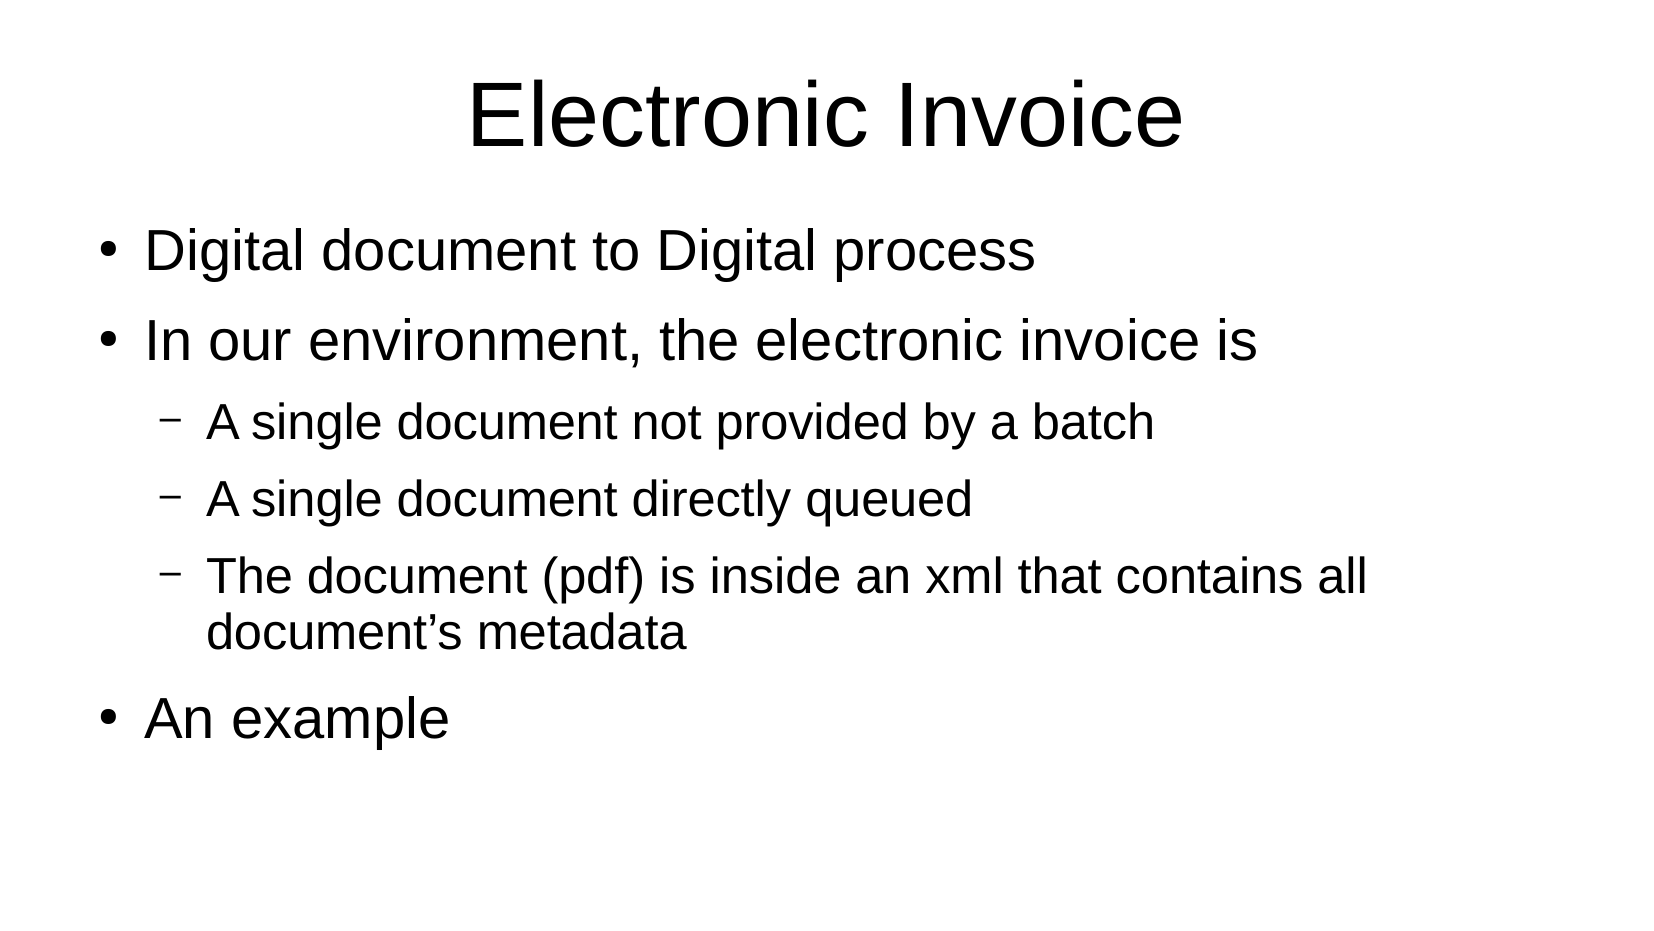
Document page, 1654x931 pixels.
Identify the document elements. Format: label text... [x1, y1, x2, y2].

list Digital document to Digital process In our environment, the electronic invoice is A single document not provided by a batch A single document directly queued The document (pdf) is inside an xml that contains all document’s metadata An example [82, 217, 1571, 758]
title Electronic Invoice [82, 37, 1571, 193]
